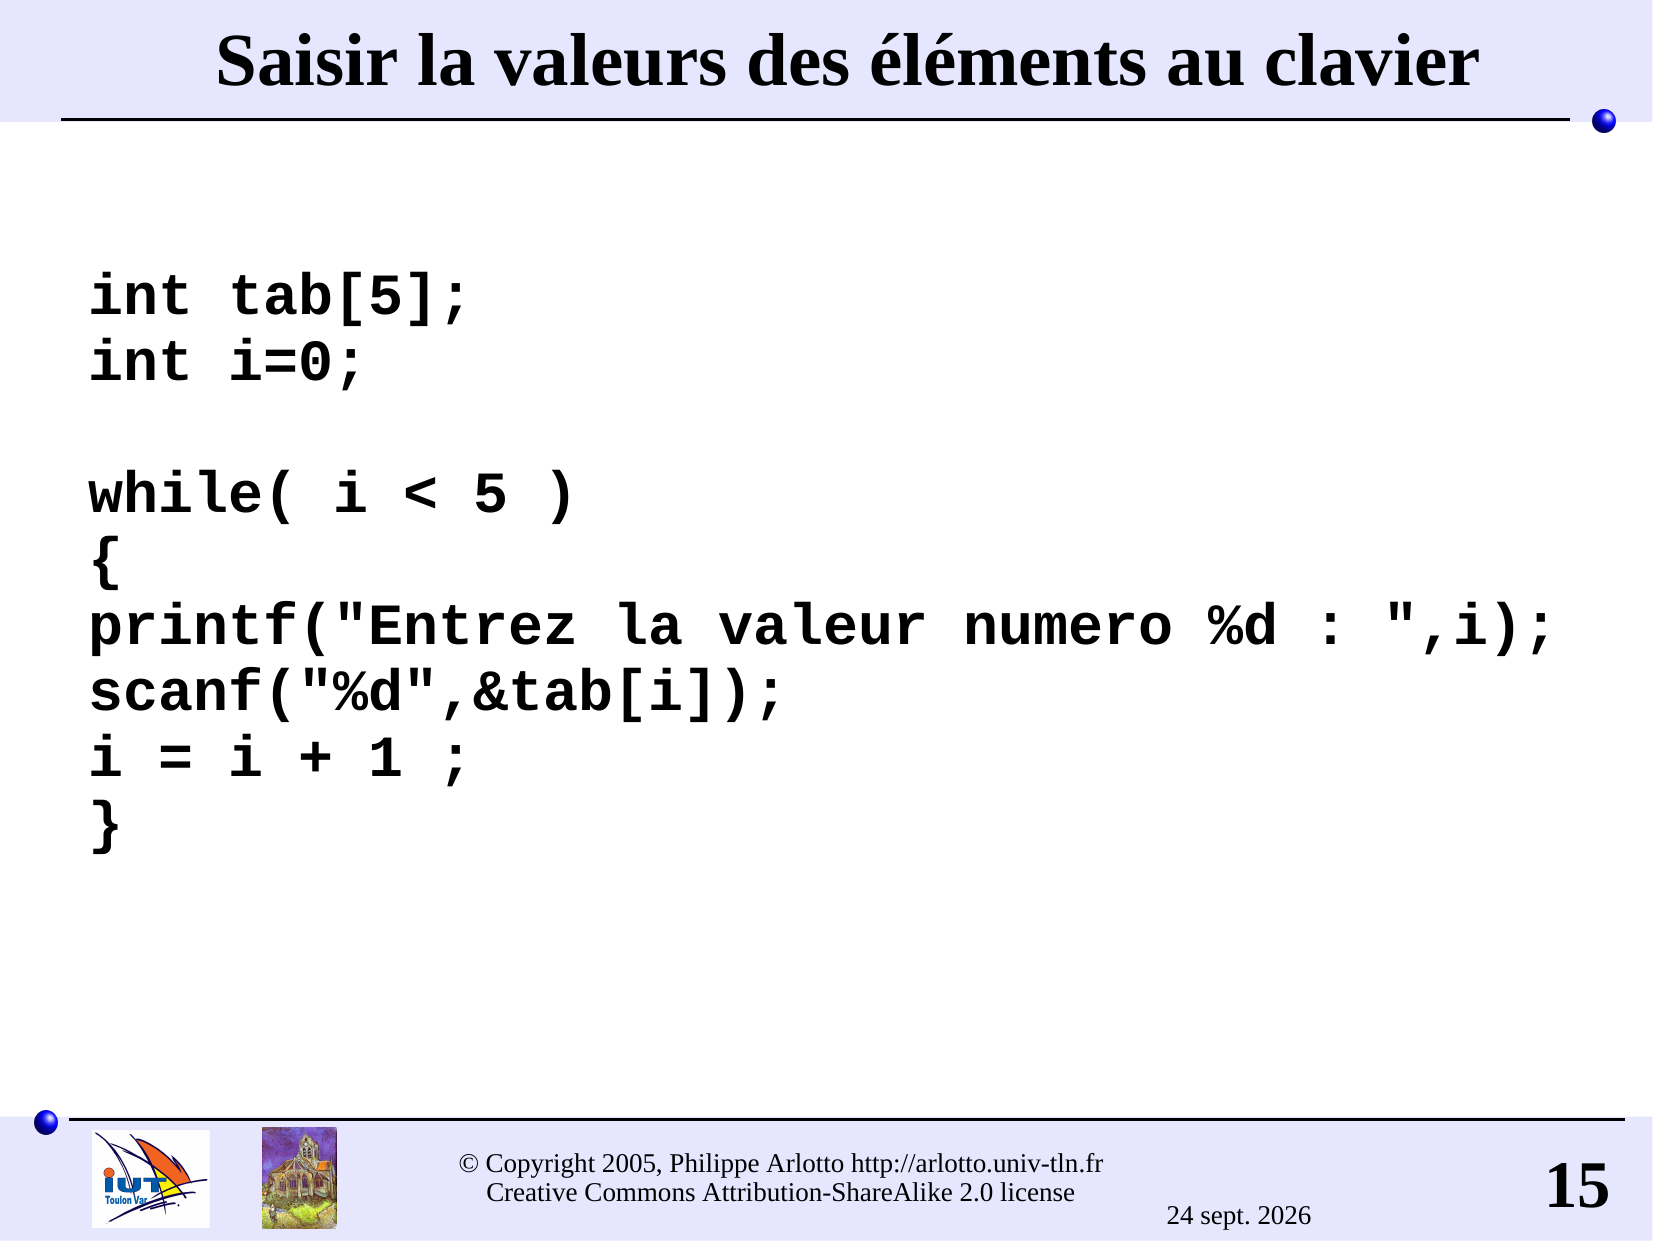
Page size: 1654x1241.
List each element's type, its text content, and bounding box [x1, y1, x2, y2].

text_box int tab[5]; int i=0; while( i < 5 ) { printf("Entrez la valeur numero %d : ",i); scanf("%d",&tab[i]); i = i + 1 ; } [88, 265, 1653, 865]
title Saisir la valeurs des éléments au clavier [95, 14, 1585, 107]
picture [262, 1127, 337, 1229]
